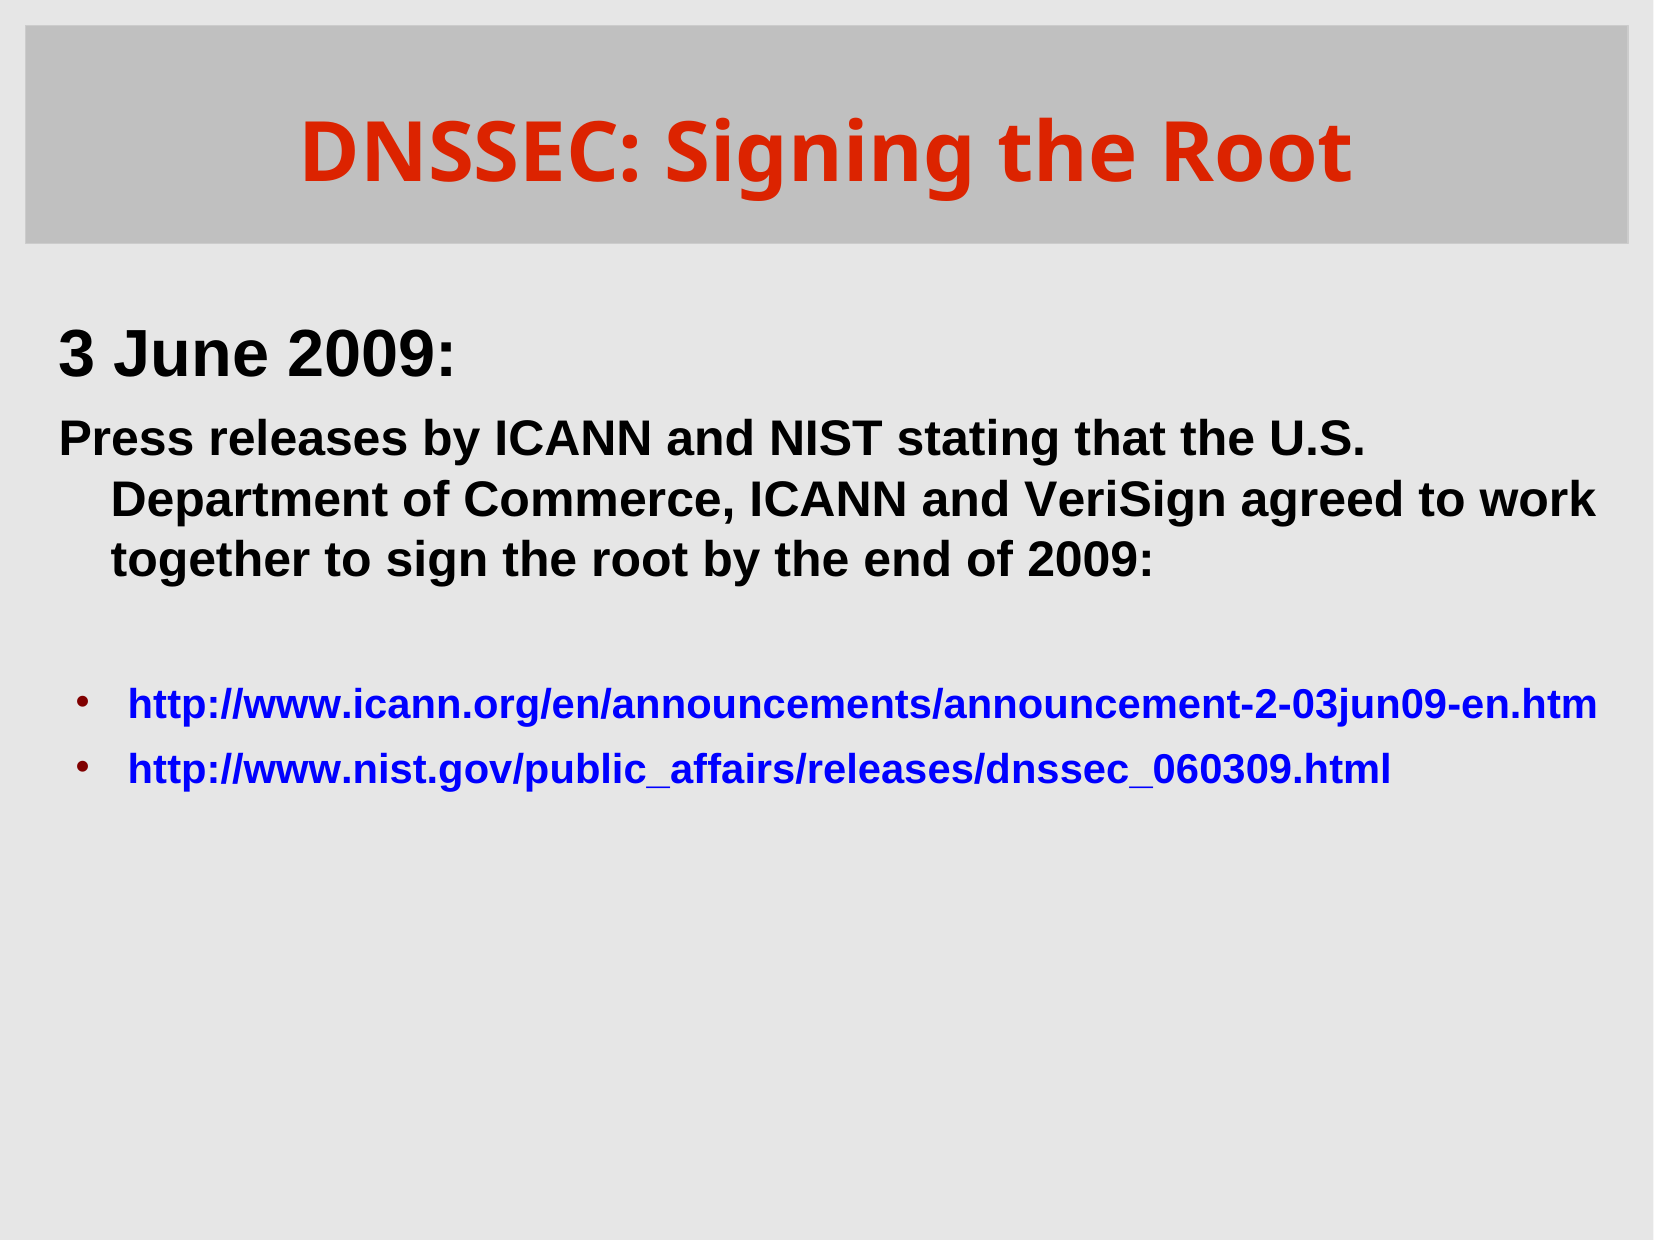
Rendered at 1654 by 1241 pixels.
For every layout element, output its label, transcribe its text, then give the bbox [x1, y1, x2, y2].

title DNSSEC: Signing the Root [121, 53, 1532, 245]
list 3 June 2009: Press releases by ICANN and NIST stating that the U.S. Department of Commerce, ICANN and VeriSign agreed to work together to sign the root by the end of 2009: http://www.icann.org/en/announcements/announcement-2-03jun09-en.htm http://www.nist.gov/public_affairs/releases/dnssec_060309.html [41, 310, 1607, 1104]
